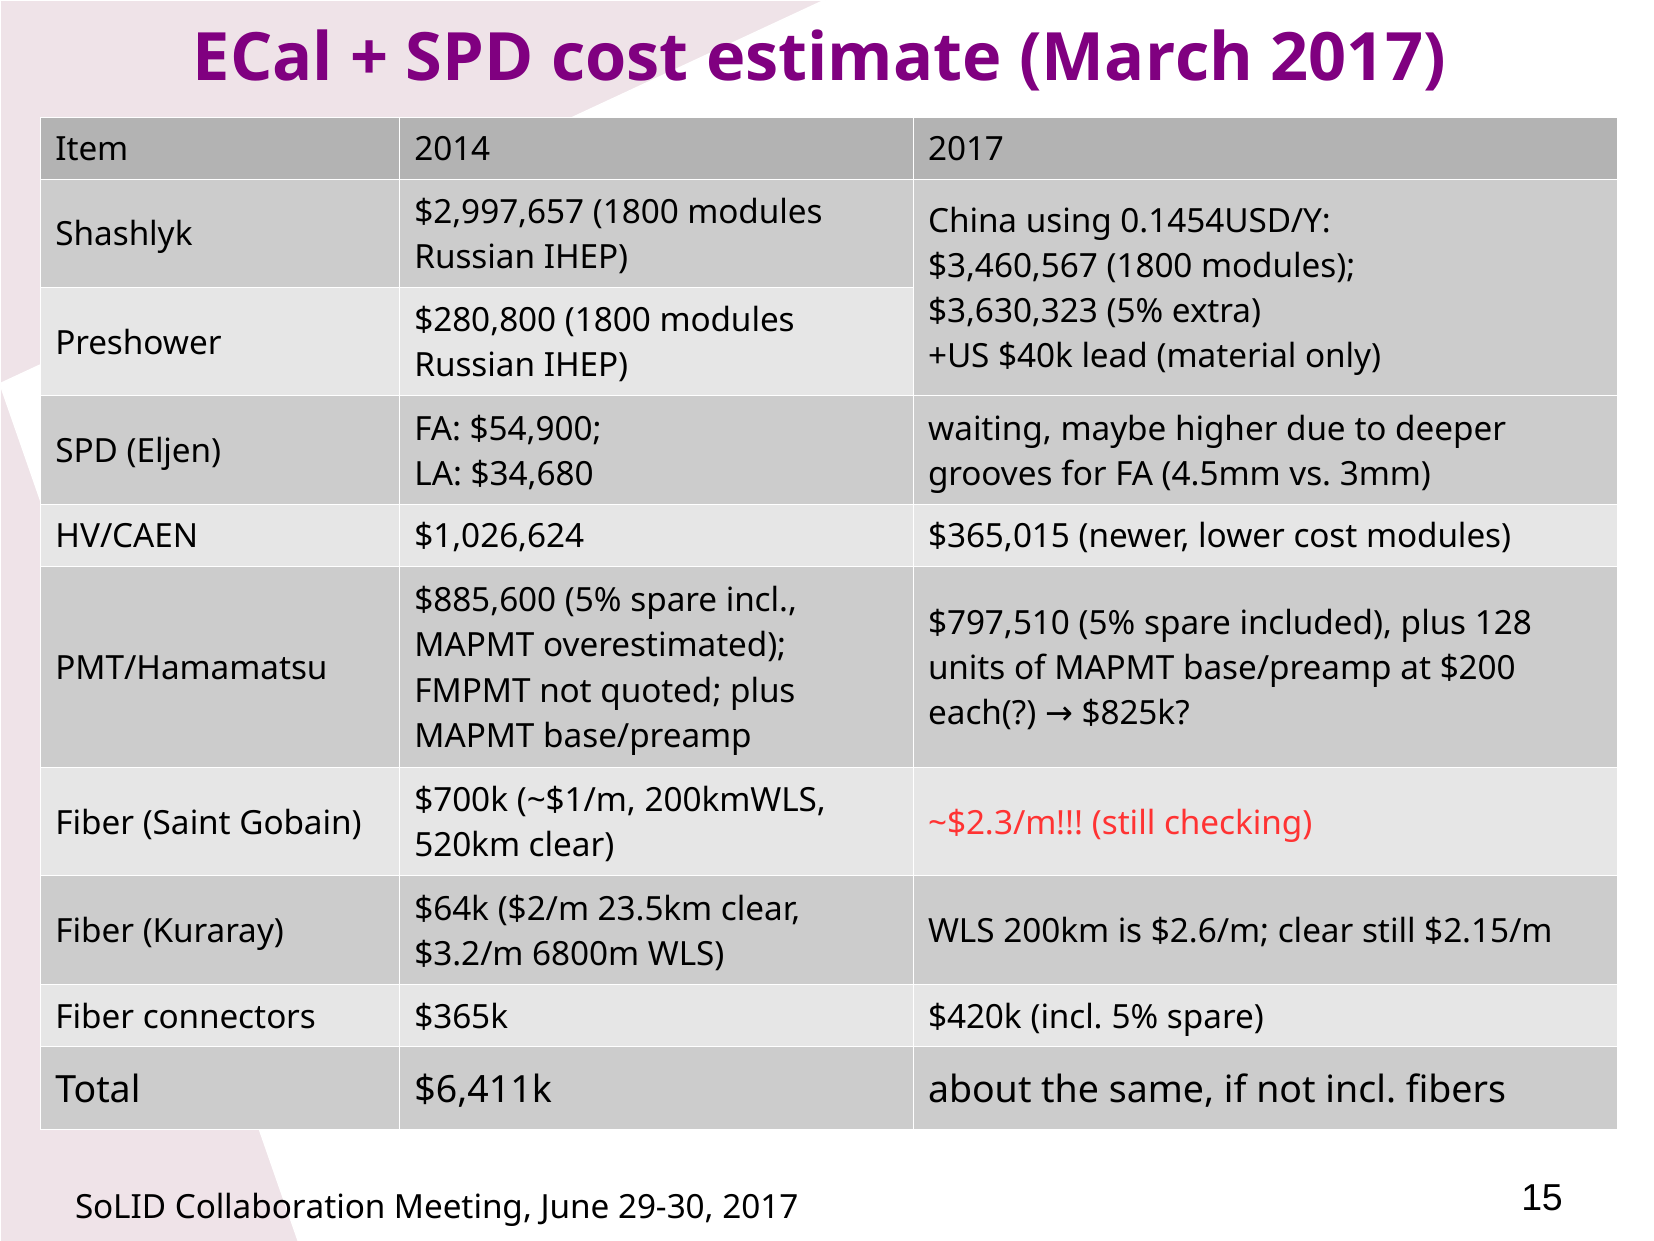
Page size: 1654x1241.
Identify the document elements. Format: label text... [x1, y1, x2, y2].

table_cell $64k ($2/m 23.5km clear, $3.2/m 6800m WLS) [400, 876, 913, 984]
table_cell China using 0.1454USD/Y: $3,460,567 (1800 modules); $3,630,323 (5% extra) +US $40k lead (material only) [914, 180, 1617, 395]
table_cell Preshower [41, 288, 399, 395]
table_cell $365k [400, 985, 913, 1046]
table_cell $700k (~$1/m, 200kmWLS, 520km clear) [400, 768, 913, 875]
table_header Item [41, 118, 399, 179]
table_cell $365,015 (newer, lower cost modules) [914, 505, 1617, 566]
table_header 2014 [400, 118, 913, 179]
table_cell $885,600 (5% spare incl., MAPMT overestimated); FMPMT not quoted; plus MAPMT base/preamp [400, 567, 913, 767]
table_cell $2,997,657 (1800 modules Russian IHEP) [400, 180, 913, 287]
table_cell $6,411k [400, 1047, 913, 1129]
table_cell about the same, if not incl. fibers [914, 1047, 1617, 1129]
table_cell Fiber (Kuraray) [41, 876, 399, 984]
table_cell WLS 200km is $2.6/m; clear still $2.15/m [914, 876, 1617, 984]
table_cell FA: $54,900; LA: $34,680 [400, 396, 913, 504]
title ECal + SPD cost estimate (March 2017) [68, 13, 1571, 113]
table_cell Shashlyk [41, 180, 399, 287]
table_cell HV/CAEN [41, 505, 399, 566]
table_cell ~$2.3/m!!! (still checking) [914, 768, 1617, 875]
table_cell Fiber connectors [41, 985, 399, 1046]
table_cell Fiber (Saint Gobain) [41, 768, 399, 875]
table_cell waiting, maybe higher due to deeper grooves for FA (4.5mm vs. 3mm) [914, 396, 1617, 504]
table_cell PMT/Hamamatsu [41, 567, 399, 767]
table_cell Total [41, 1047, 399, 1129]
table_cell $1,026,624 [400, 505, 913, 566]
table_cell $797,510 (5% spare included), plus 128 units of MAPMT base/preamp at $200 each(?) → $825k? [914, 567, 1617, 767]
table_cell SPD (Eljen) [41, 396, 399, 504]
table_cell $420k (incl. 5% spare) [914, 985, 1617, 1046]
table_header 2017 [914, 118, 1617, 179]
table_cell $280,800 (1800 modules Russian IHEP) [400, 288, 913, 395]
